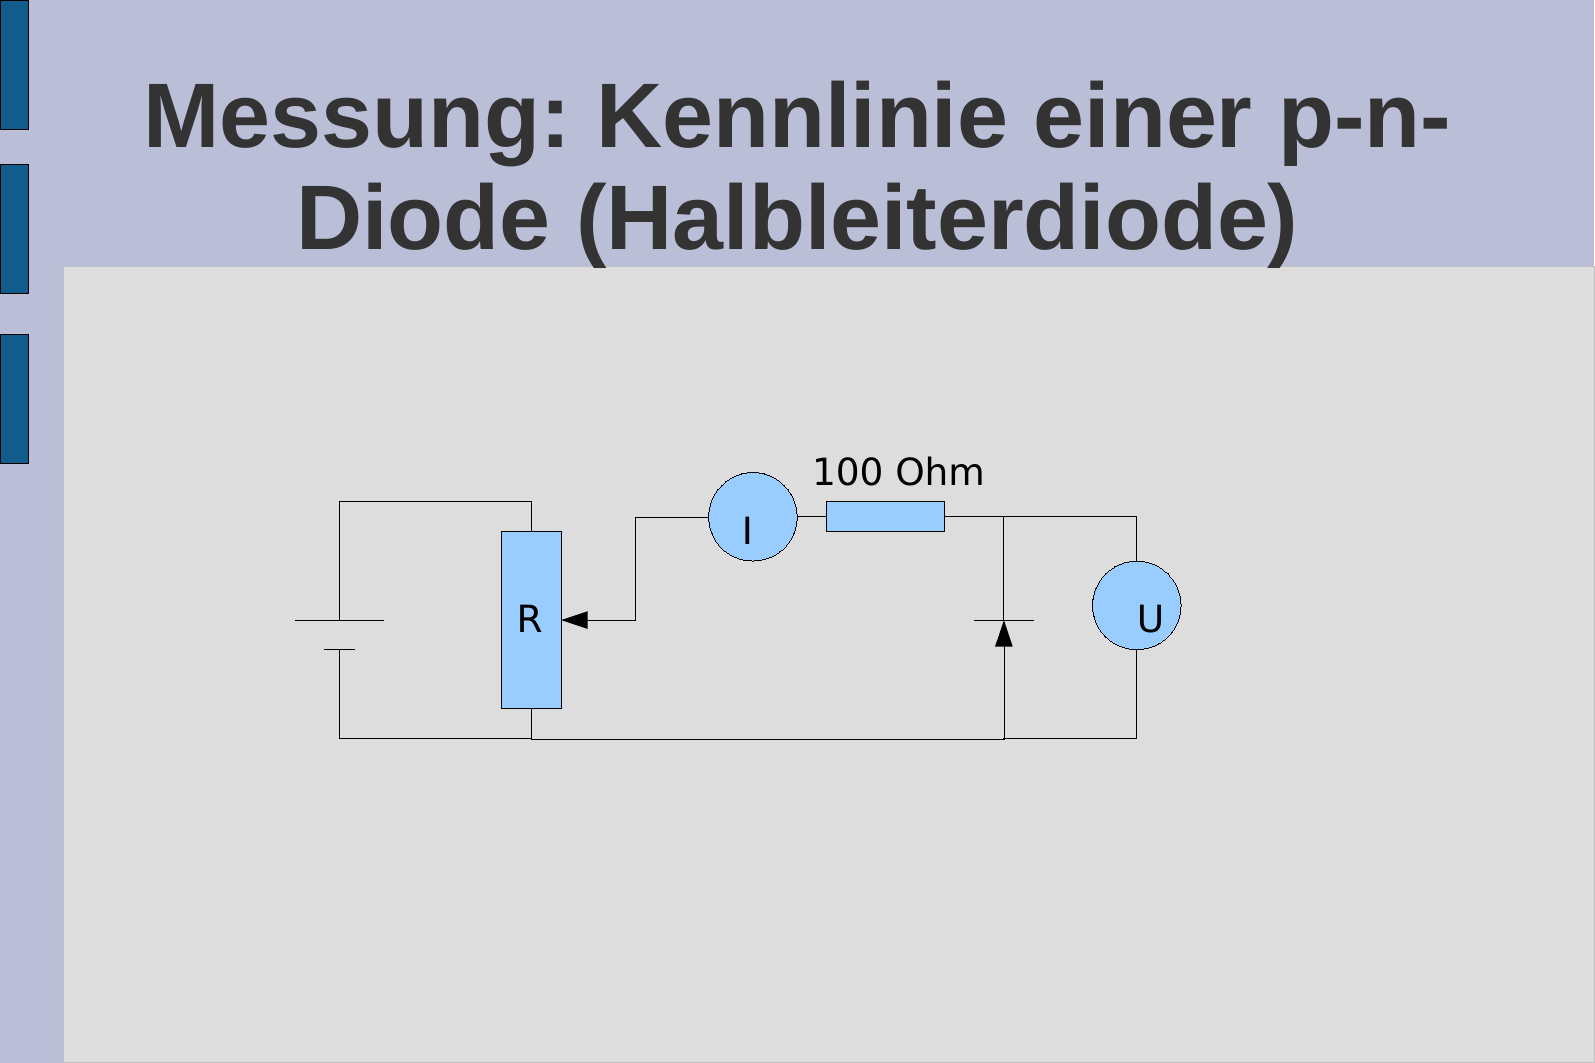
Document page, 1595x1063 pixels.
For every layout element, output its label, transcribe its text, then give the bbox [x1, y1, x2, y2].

text_box [1092, 561, 1179, 647]
text_box 100 Ohm [797, 443, 1000, 502]
text_box [826, 502, 945, 532]
text_box [708, 472, 798, 559]
title Messung: Kennlinie einer p-n-Diode (Halbleiterdiode) [117, 64, 1479, 270]
text_box U [1122, 590, 1180, 649]
text_box I [727, 501, 768, 561]
text_box [501, 531, 562, 709]
text_box R [501, 590, 558, 649]
